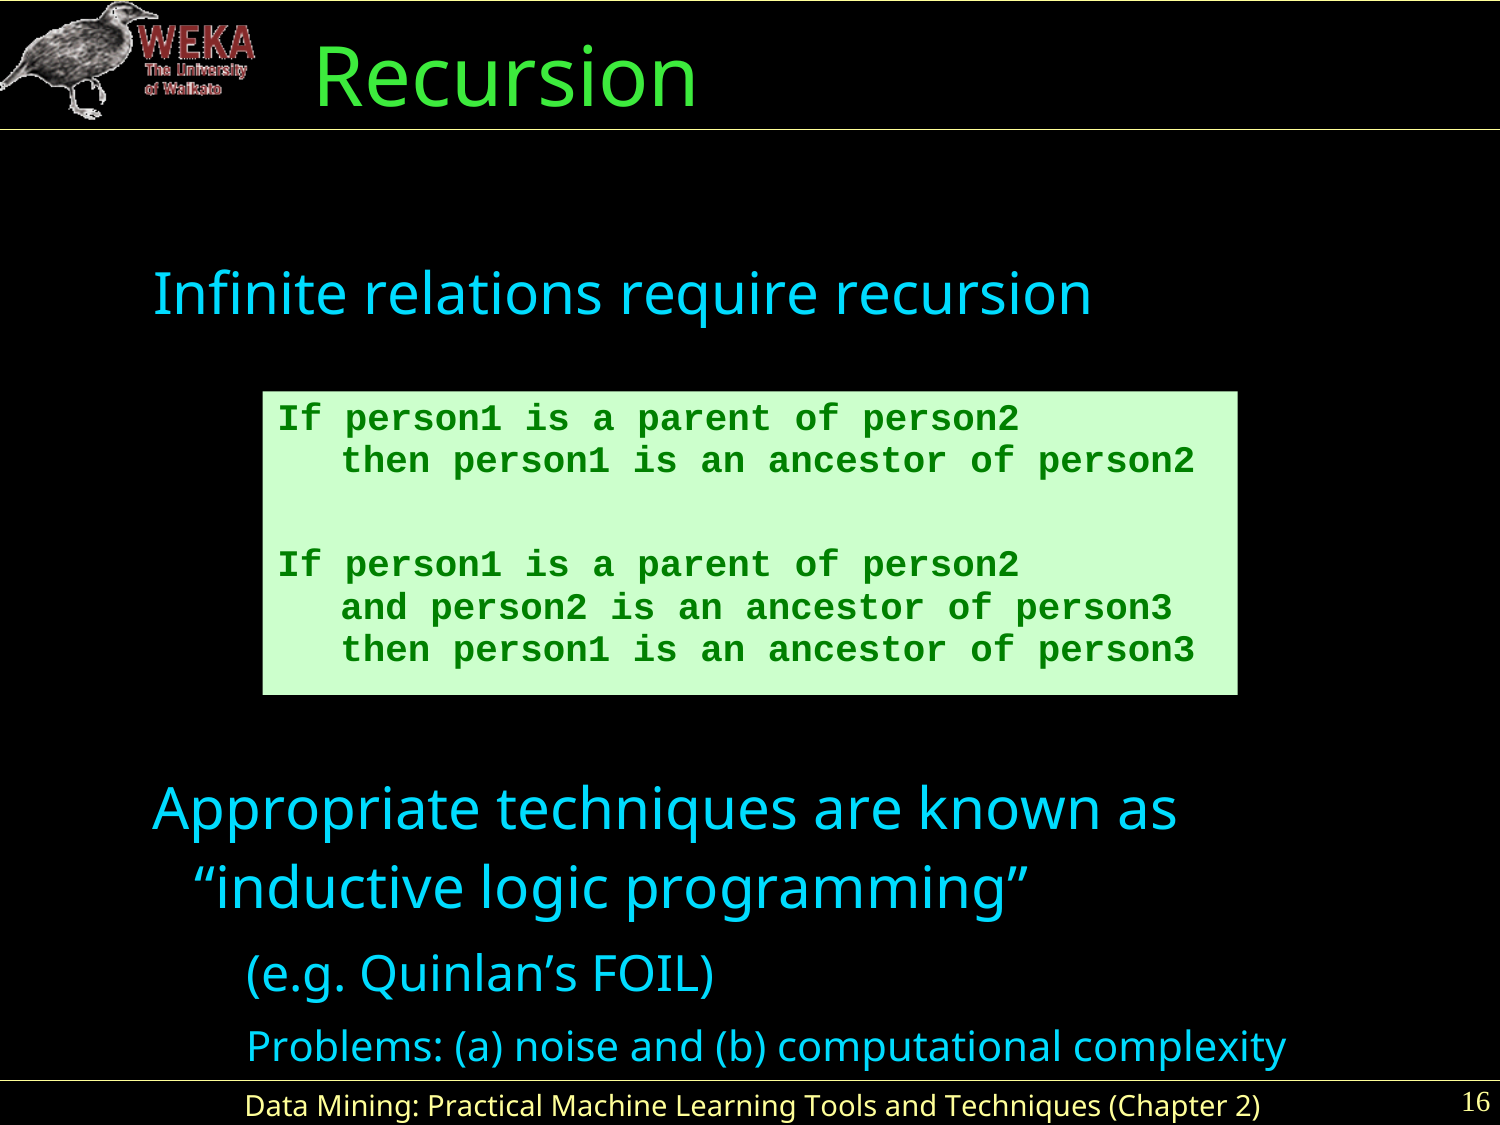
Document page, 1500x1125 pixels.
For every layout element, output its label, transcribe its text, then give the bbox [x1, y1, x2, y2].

text_box If person1 is a parent of person2 then person1 is an ancestor of person2 If person1 is a parent of person2 and person2 is an ancestor of person3 then person1 is an ancestor of person3 [262, 464, 1238, 695]
title Recursion [297, 10, 1500, 171]
picture [0, 1, 266, 129]
text_box Infinite relations require recursion [138, 151, 1439, 464]
text_box Appropriate techniques are known as “inductive logic programming” (e.g. Quinlan’s FOIL) Problems: (a) noise and (b) computational complexity [137, 666, 1438, 1024]
